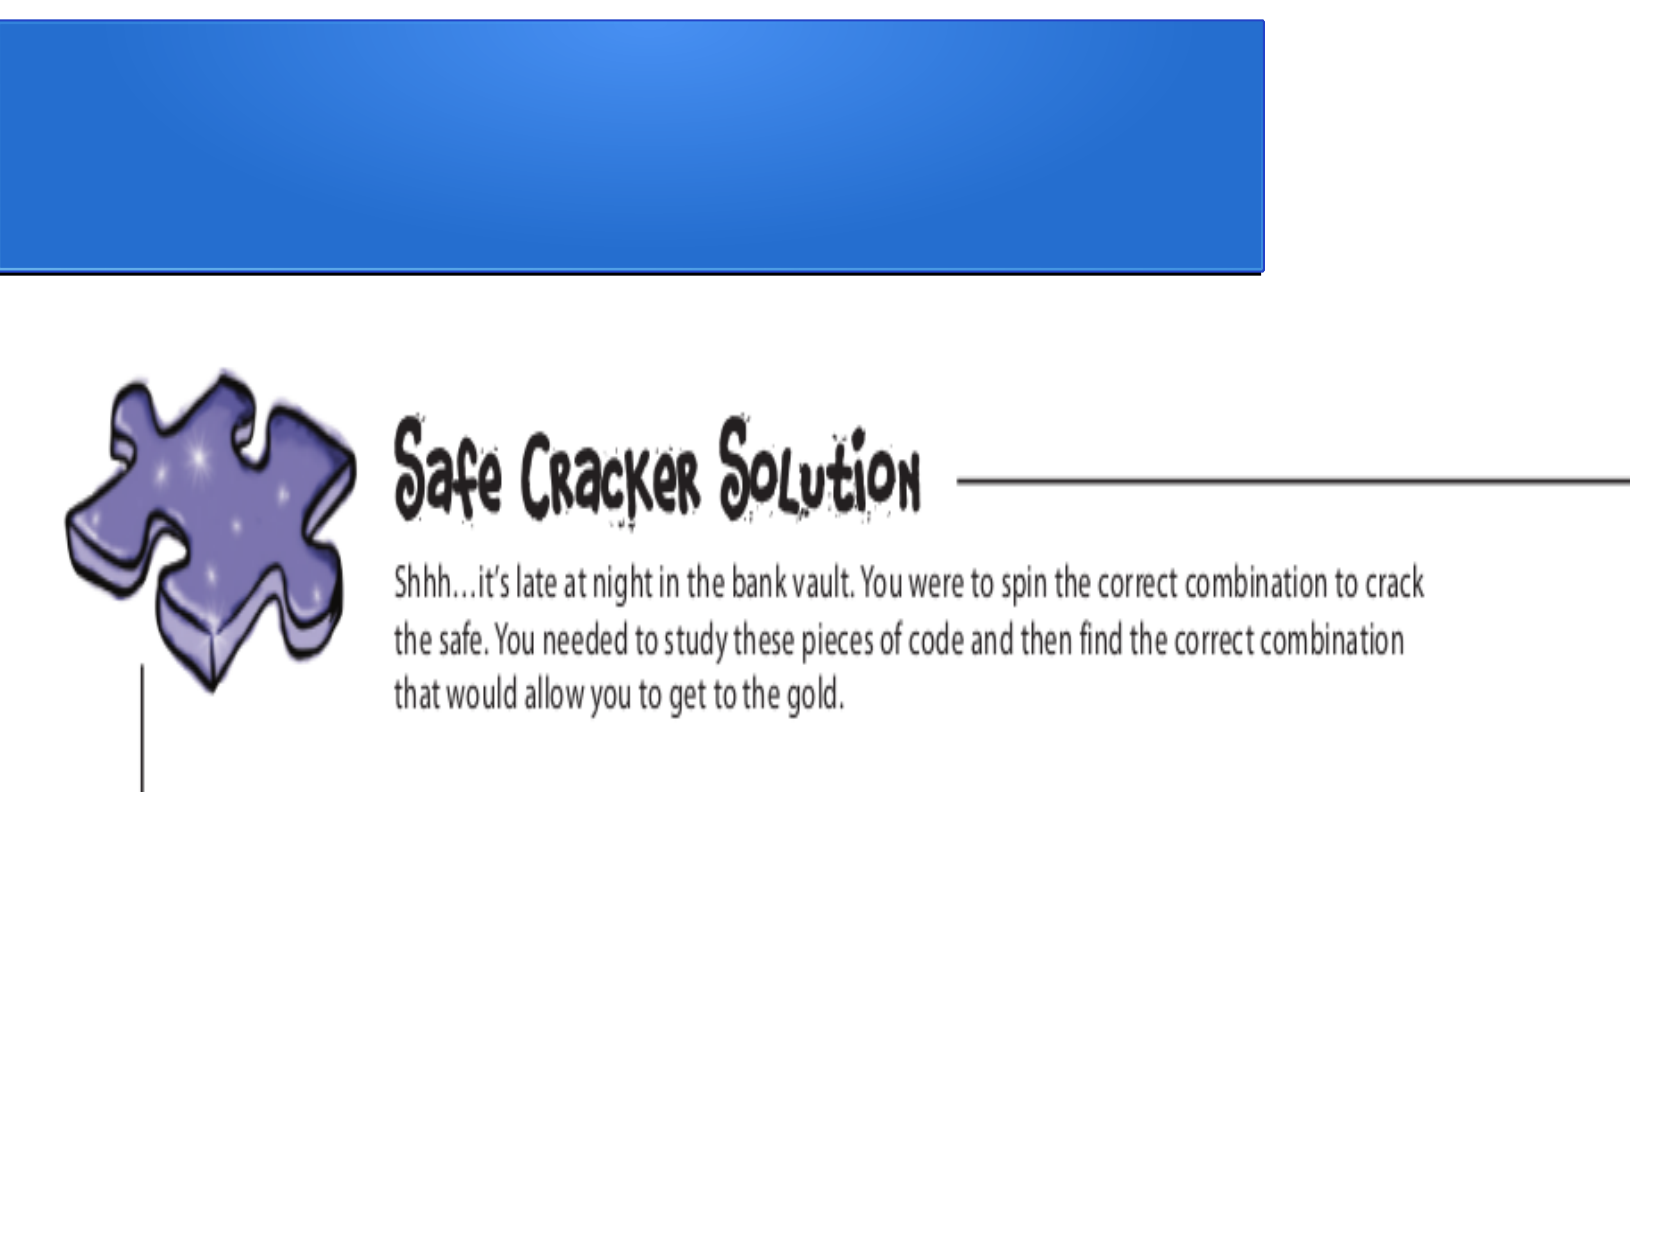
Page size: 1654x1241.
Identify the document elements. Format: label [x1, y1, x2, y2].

picture [59, 366, 1630, 792]
